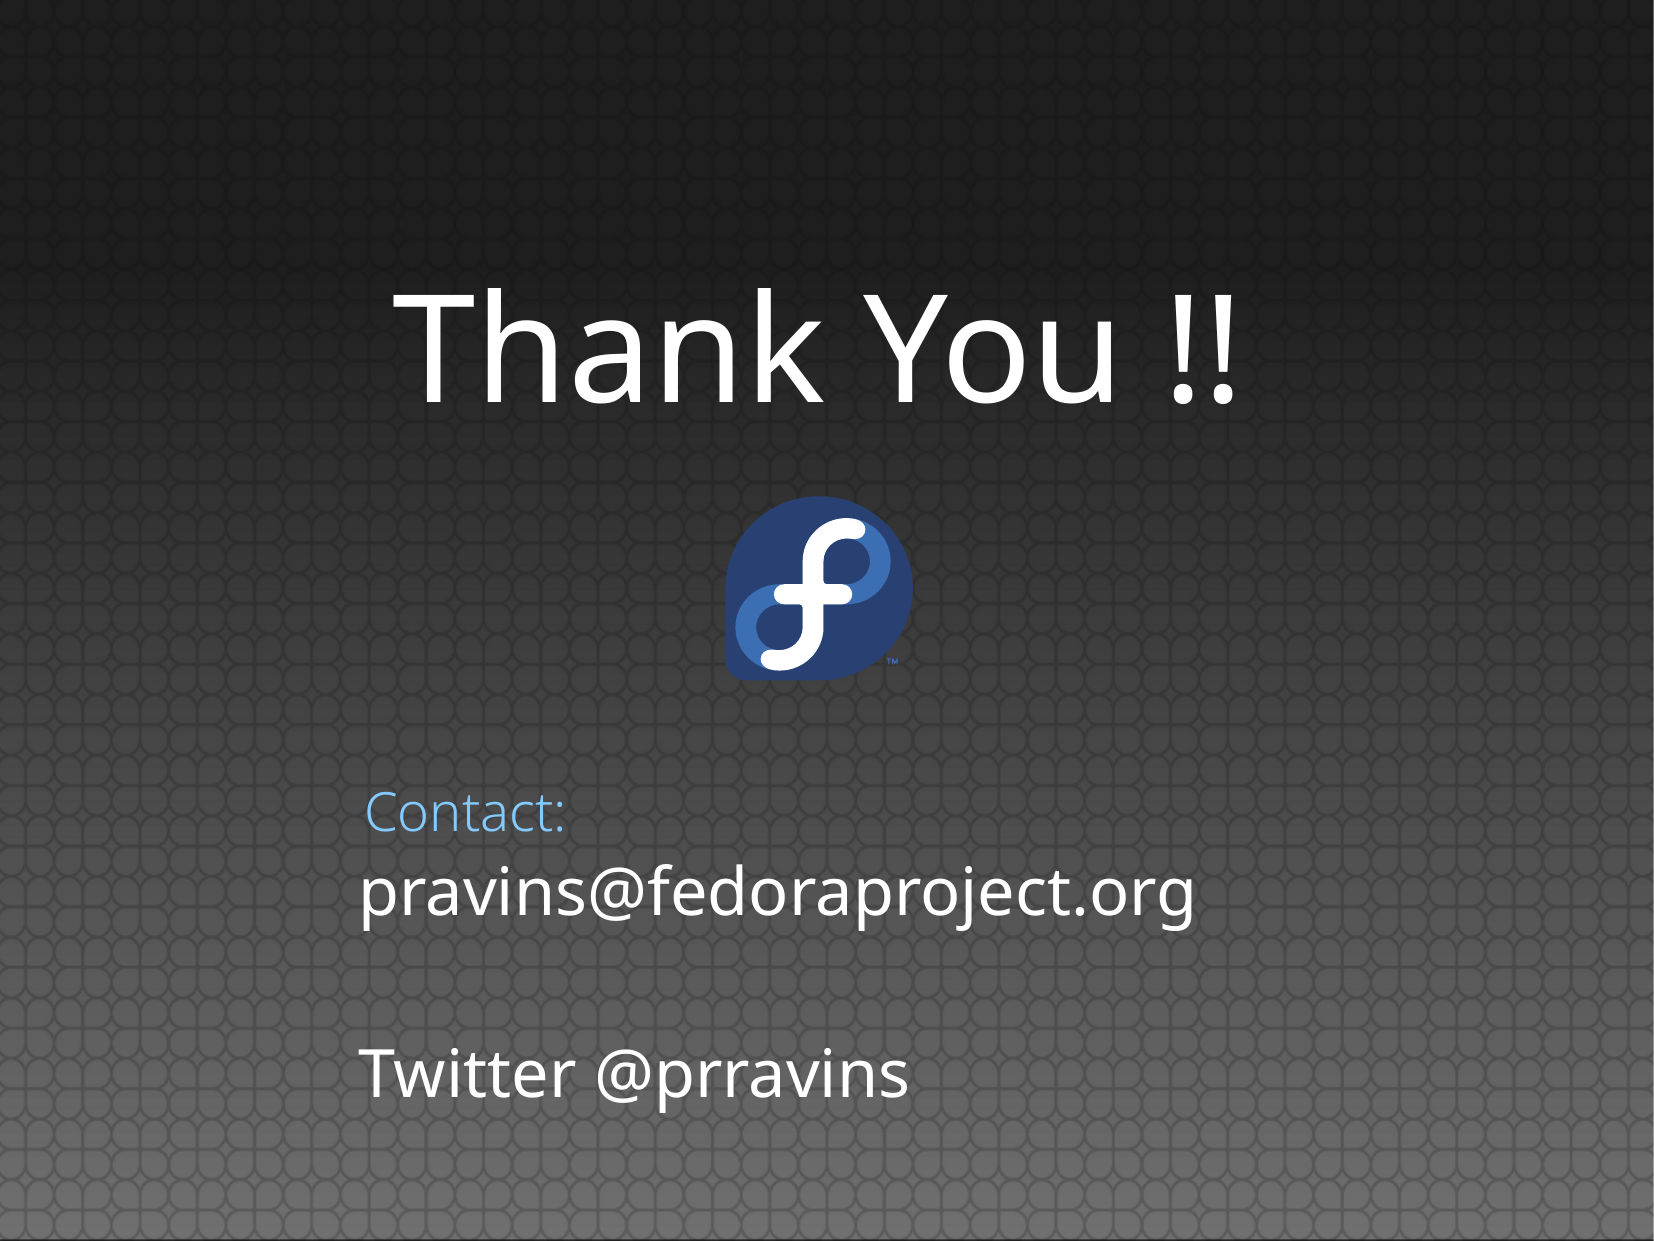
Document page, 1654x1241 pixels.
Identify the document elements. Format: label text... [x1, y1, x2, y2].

text_box Contact: [349, 766, 703, 845]
title Thank You !! [30, 237, 1606, 451]
text_box pravins@fedoraproject.org Twitter @prravins [343, 837, 1449, 1164]
picture [0, 0, 1654, 1241]
